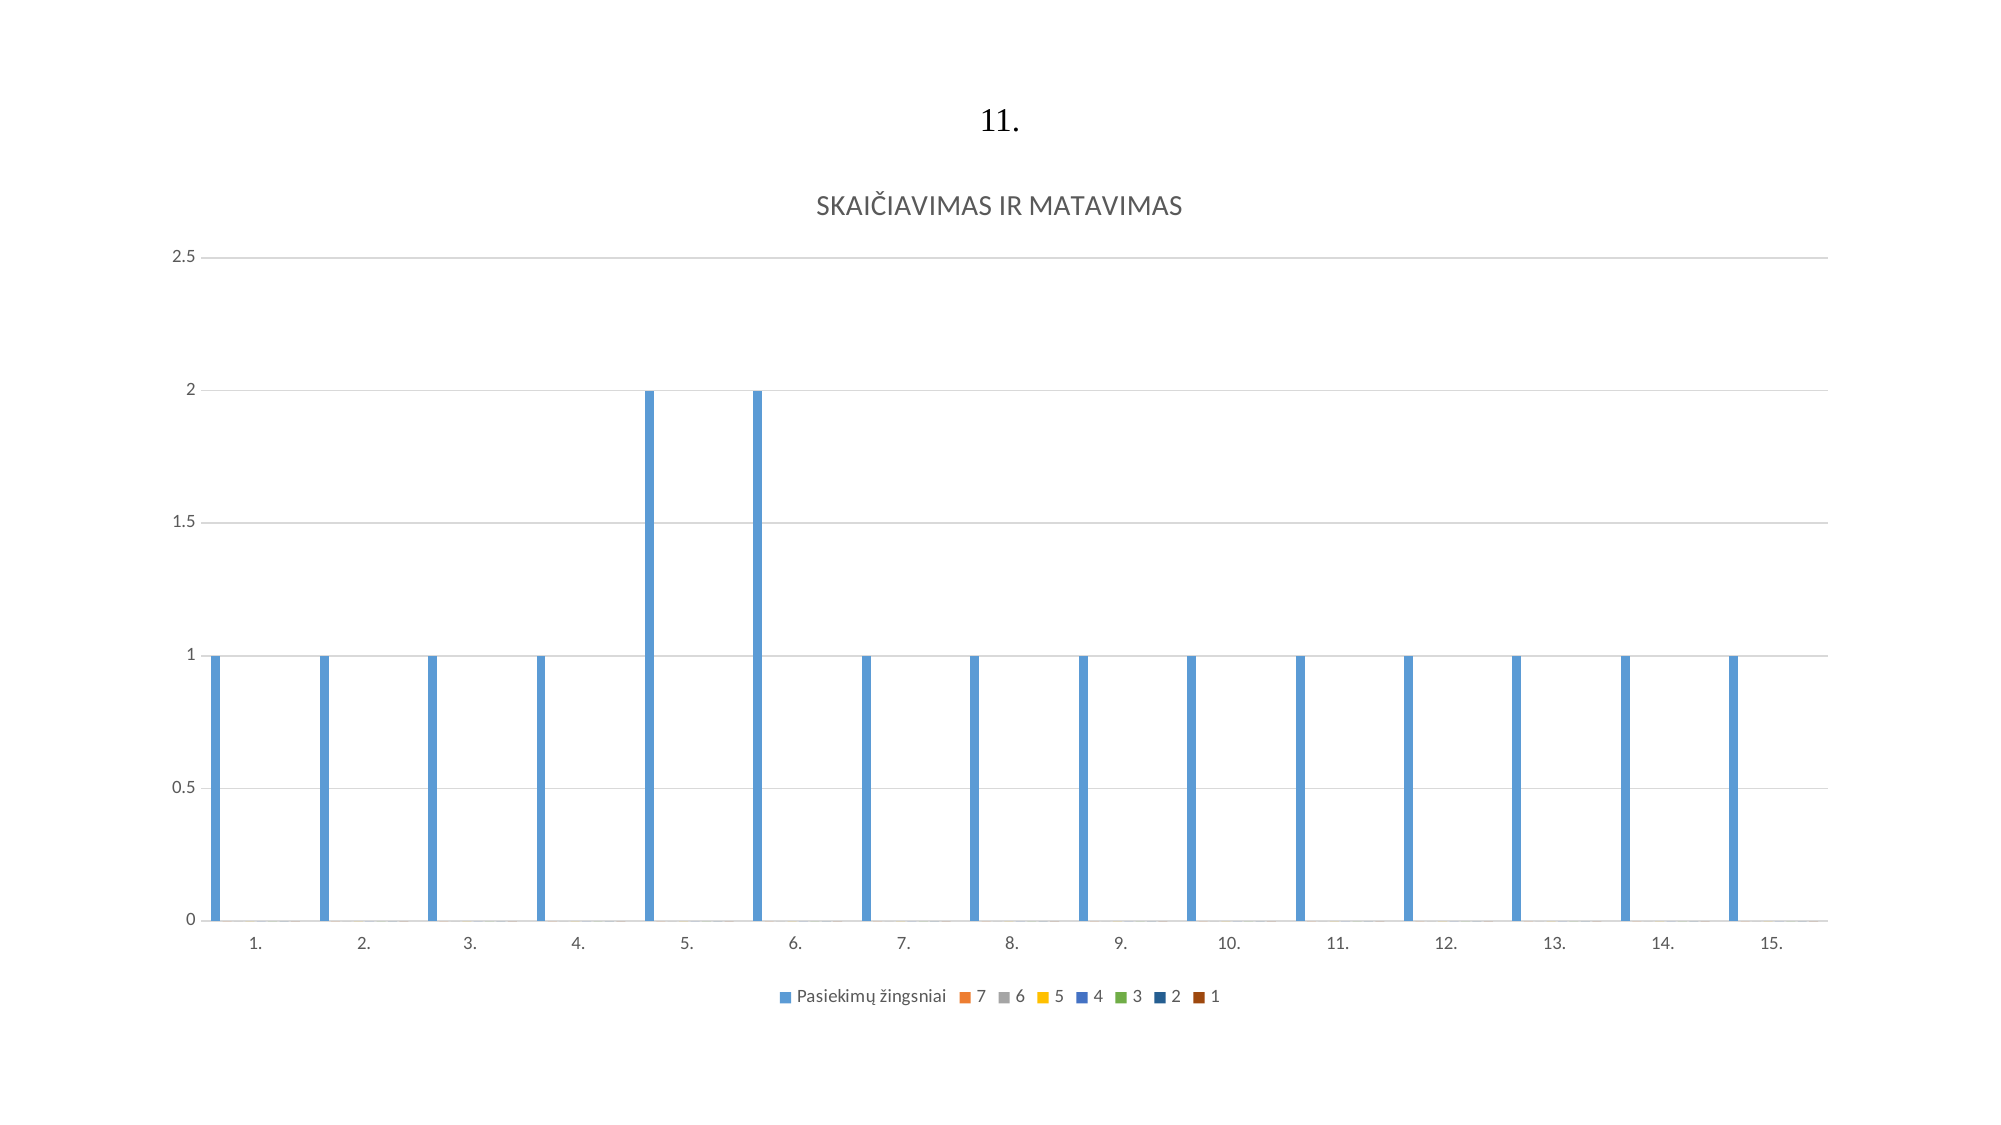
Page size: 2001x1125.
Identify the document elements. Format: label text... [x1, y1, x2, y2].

title 11. [137, 59, 1863, 159]
chart [137, 159, 1863, 1014]
